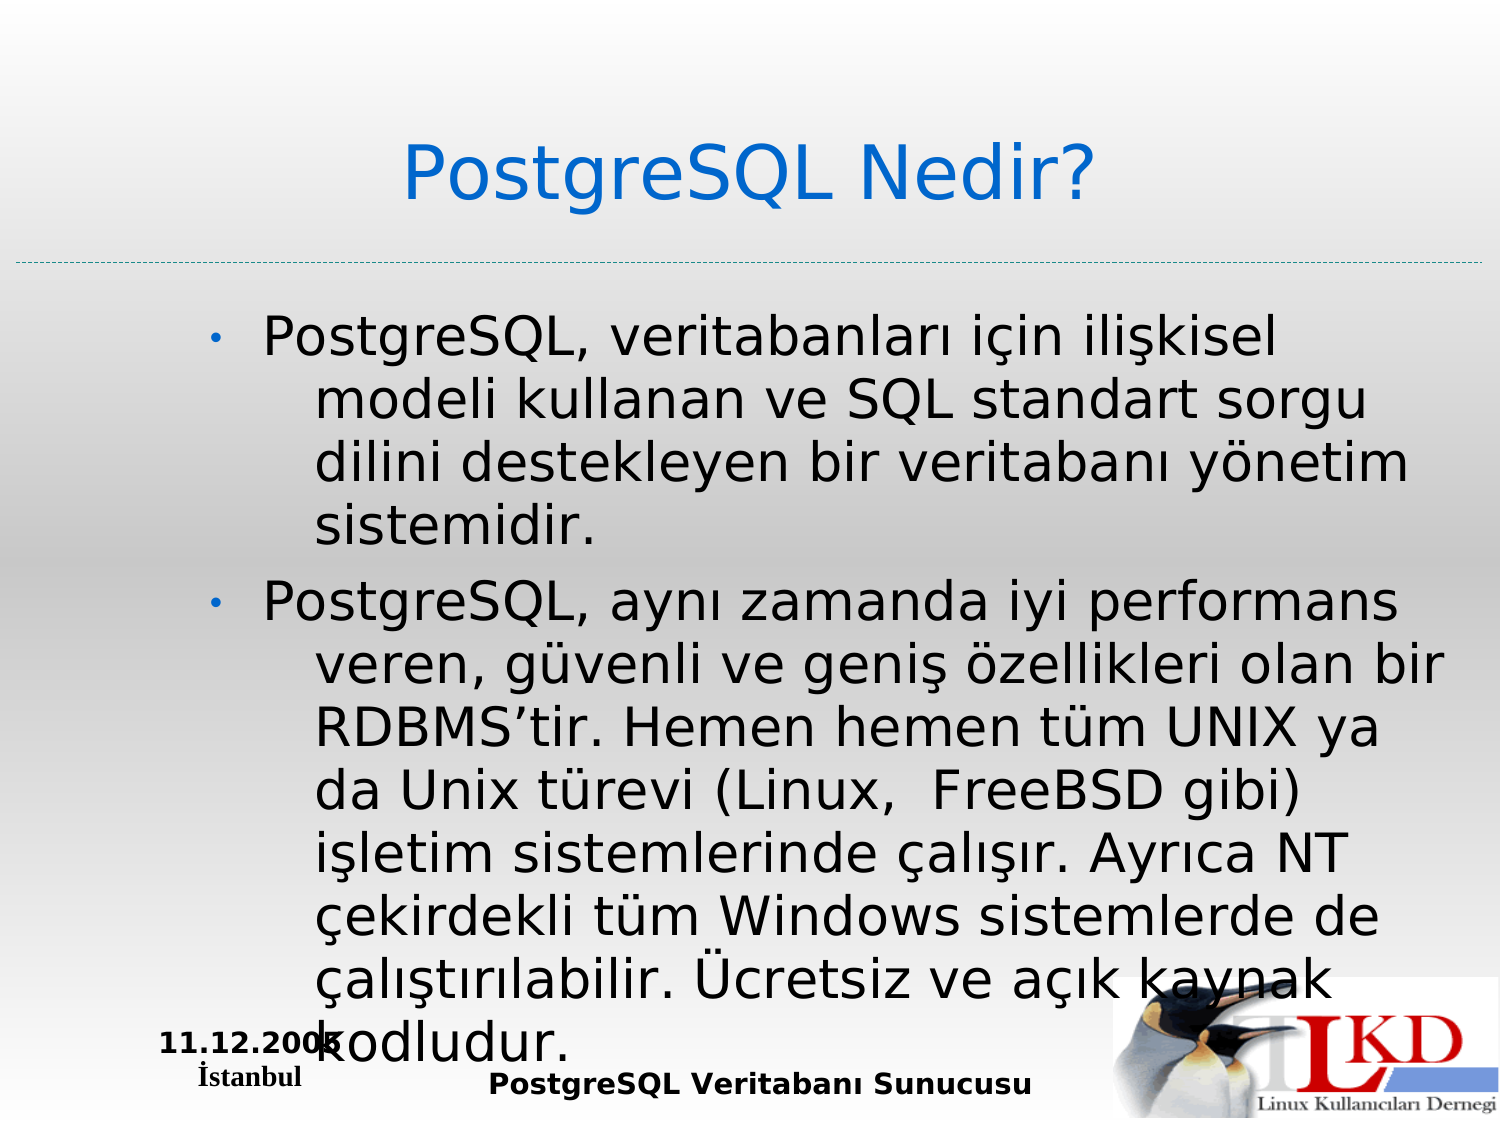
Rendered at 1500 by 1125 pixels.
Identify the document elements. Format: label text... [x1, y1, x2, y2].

picture [1177, 983, 1192, 995]
picture [1276, 983, 1291, 995]
title PostgreSQL Nedir? [0, 0, 1500, 225]
picture [1213, 978, 1223, 990]
list PostgreSQL, veritabanları için ilişkisel modeli kullanan ve SQL standart sorgu dilini destekleyen bir veritabanı yönetim sistemidir. PostgreSQL, aynı zamanda iyi performans veren, güvenli ve geniş özellikleri olan bir RDBMS’tir. Hemen hemen tüm UNIX ya da Unix türevi (Linux, FreeBSD gibi) işletim sistemlerinde çalışır. Ayrıca NT çekirdekli tüm Windows sistemlerde de çalıştırılabilir. Ücretsiz ve açık kaynak kodludur. [0, 297, 1469, 978]
picture [1113, 977, 1499, 1118]
